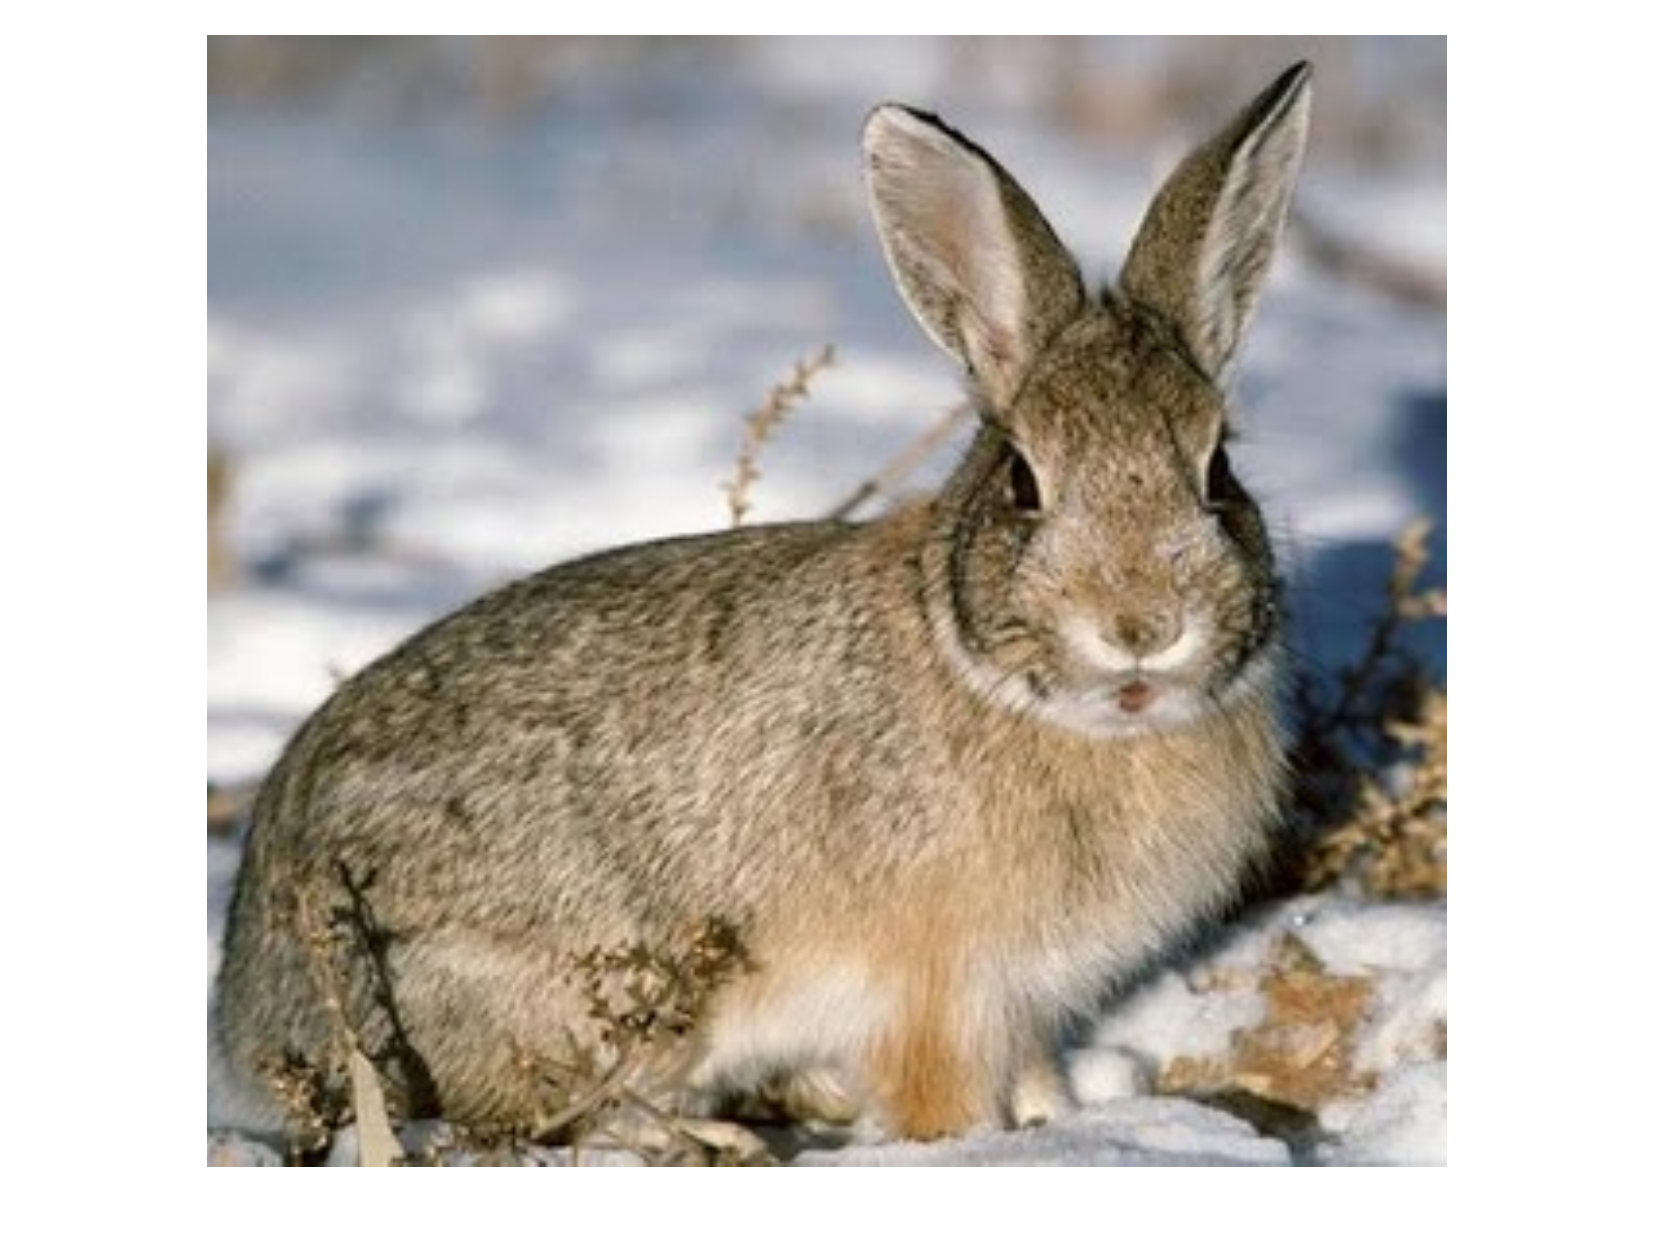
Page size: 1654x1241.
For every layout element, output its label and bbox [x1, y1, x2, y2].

picture [207, 35, 1447, 1167]
